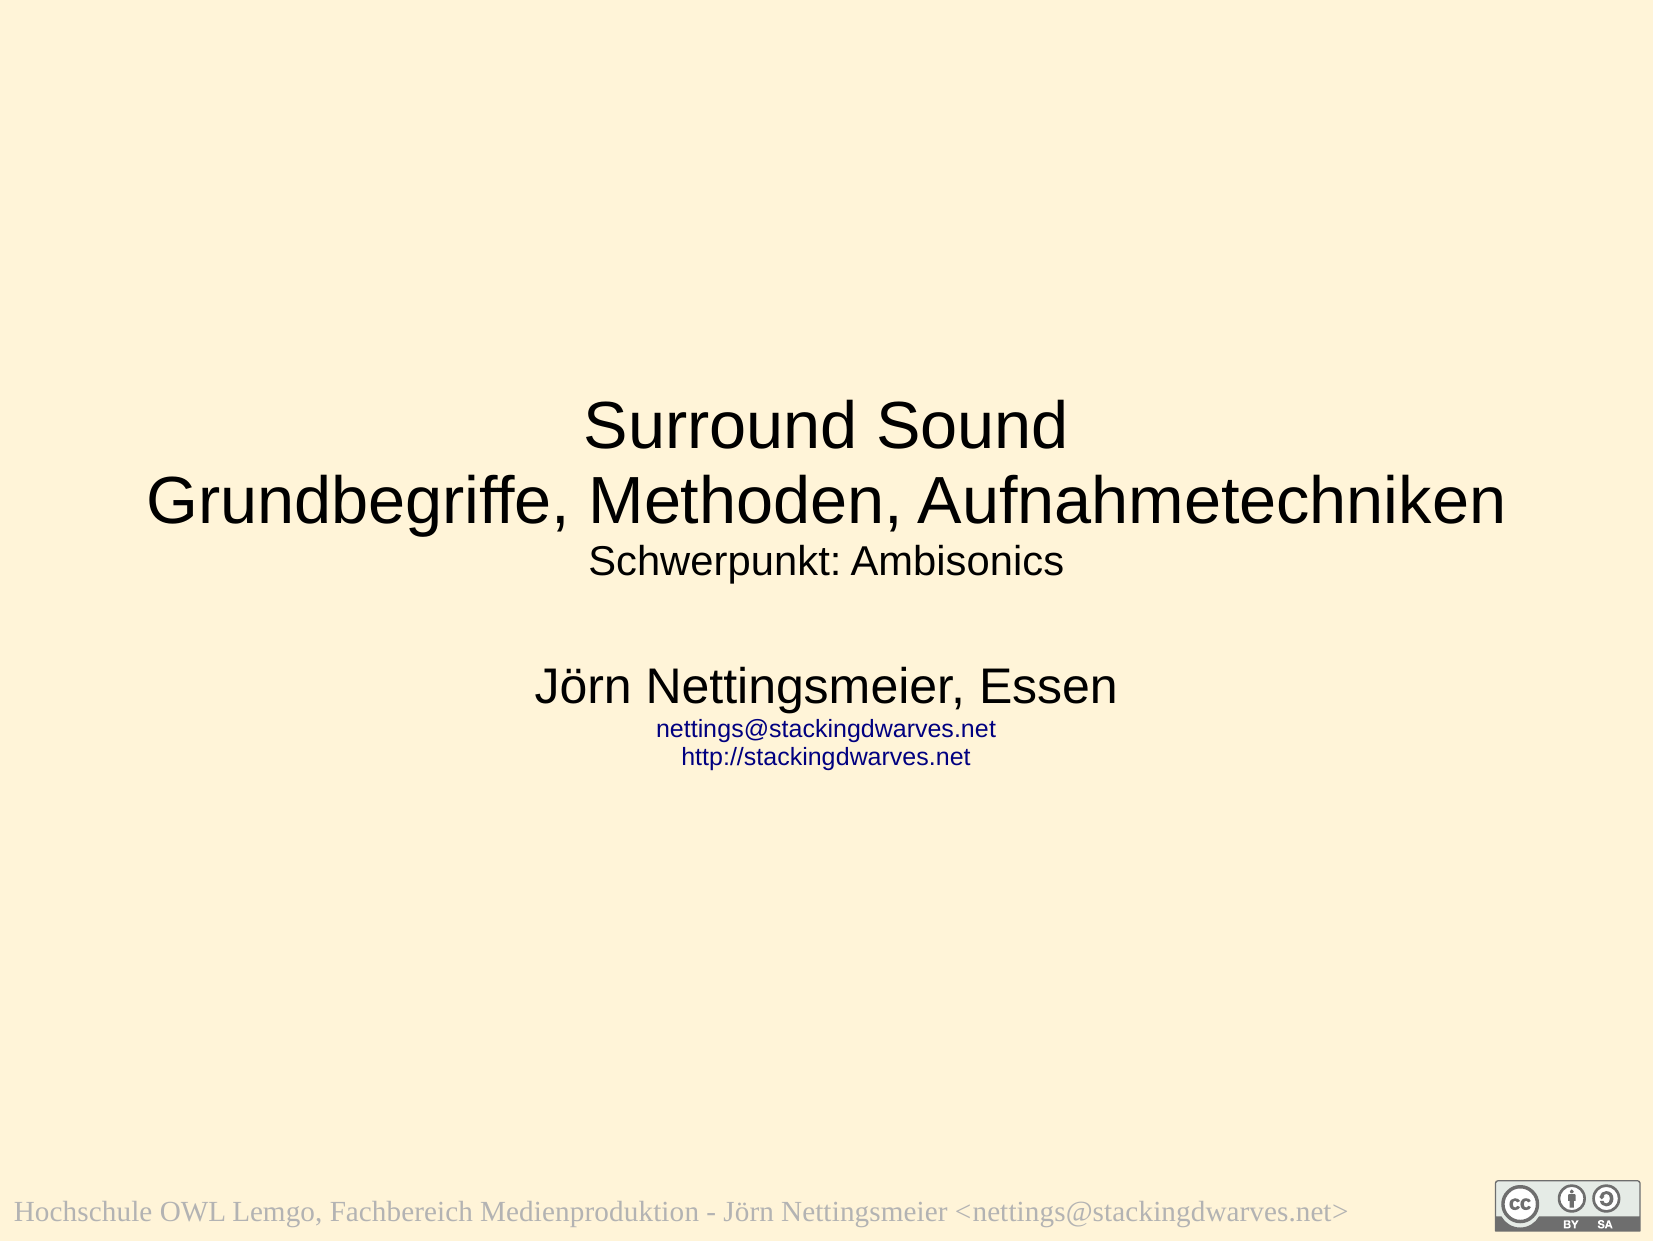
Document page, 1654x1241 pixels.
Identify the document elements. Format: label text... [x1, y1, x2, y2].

subtitle Surround Sound Grundbegriffe, Methoden, Aufnahmetechniken Schwerpunkt: Ambisonics Jörn Nettingsmeier, Essen nettings@stackingdwarves.net http://stackingdwarves.net [82, 49, 1571, 1109]
